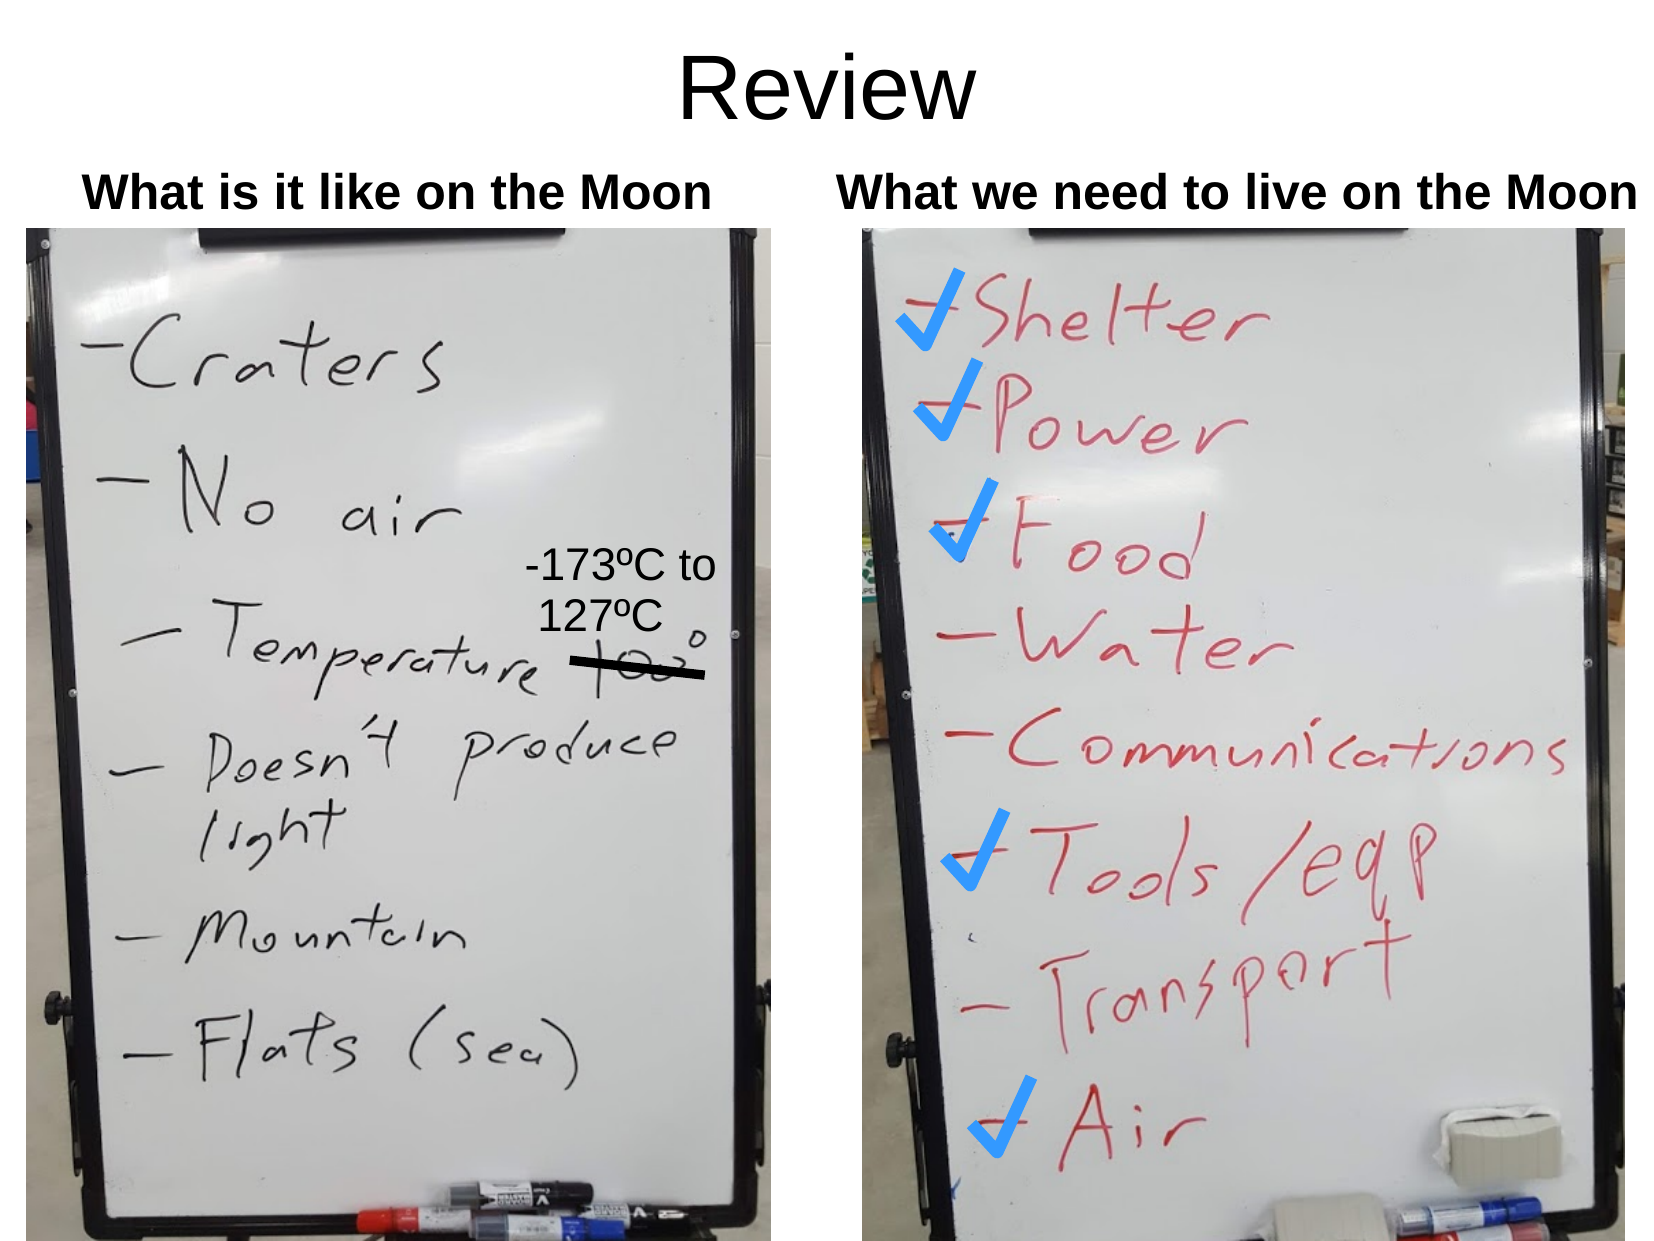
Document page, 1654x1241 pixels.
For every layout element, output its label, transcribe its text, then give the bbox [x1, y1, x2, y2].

text_box What is it like on the Moon [14, 157, 780, 228]
picture [862, 228, 1625, 1241]
text_box What we need to live on the Moon [810, 157, 1653, 228]
title Review [82, 0, 1571, 192]
text_box -173ºC to 127ºC [509, 531, 840, 649]
picture [26, 228, 771, 1241]
